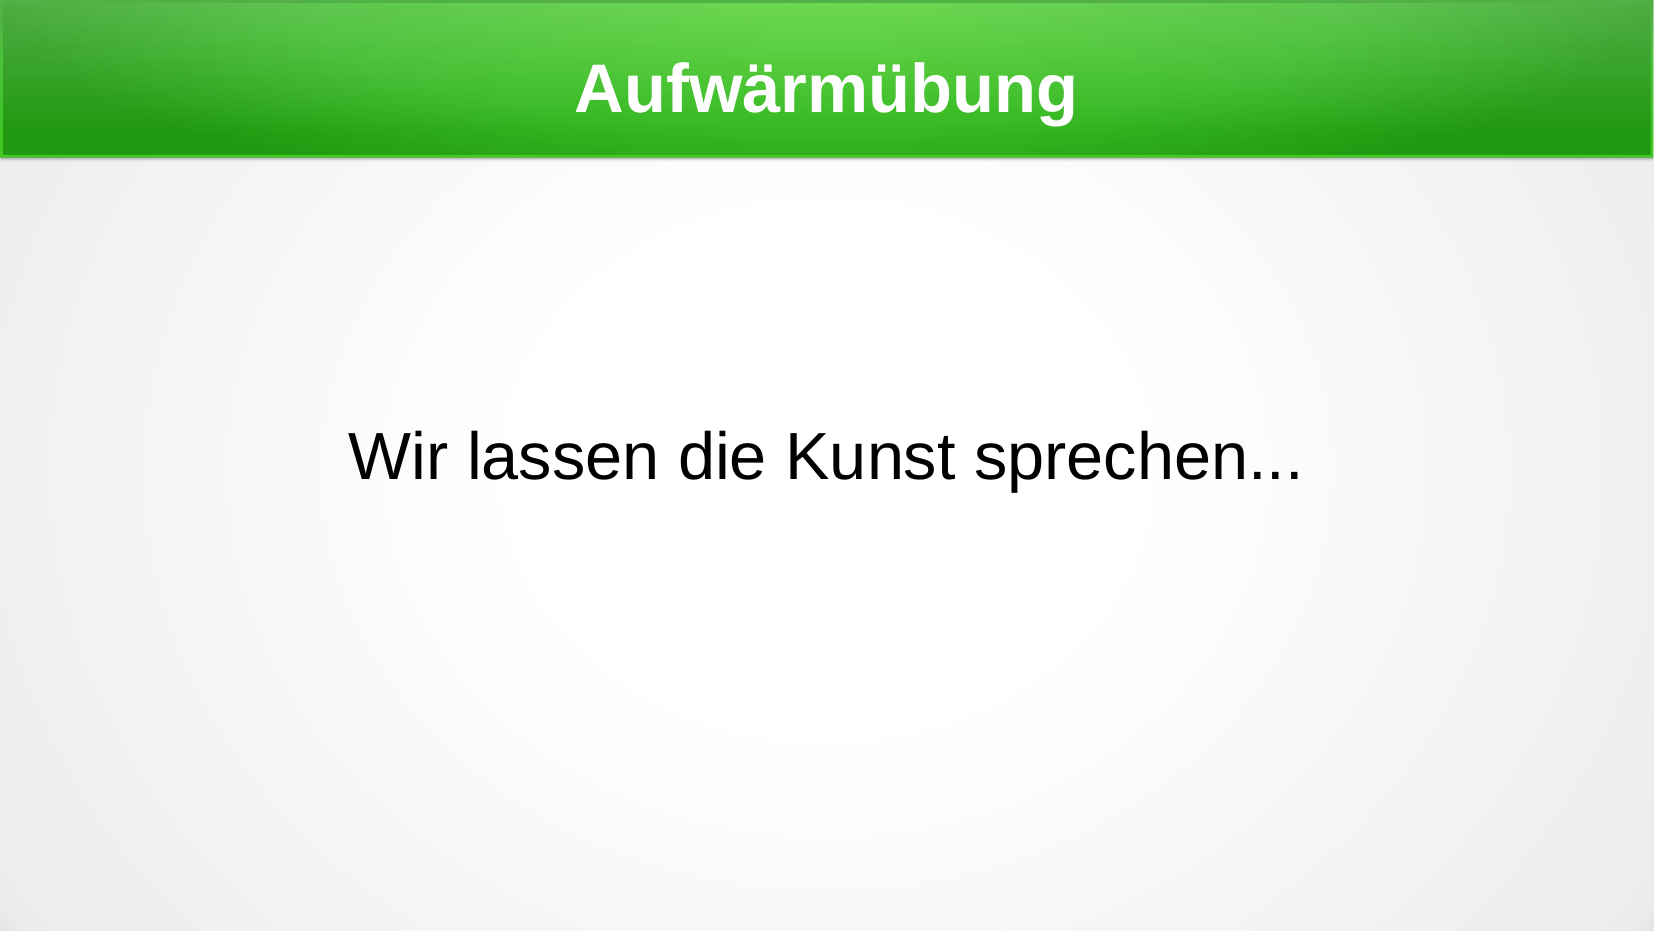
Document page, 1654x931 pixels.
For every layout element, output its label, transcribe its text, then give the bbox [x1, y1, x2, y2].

title Aufwärmübung [82, 35, 1571, 142]
subtitle Wir lassen die Kunst sprechen... [82, 224, 1571, 764]
